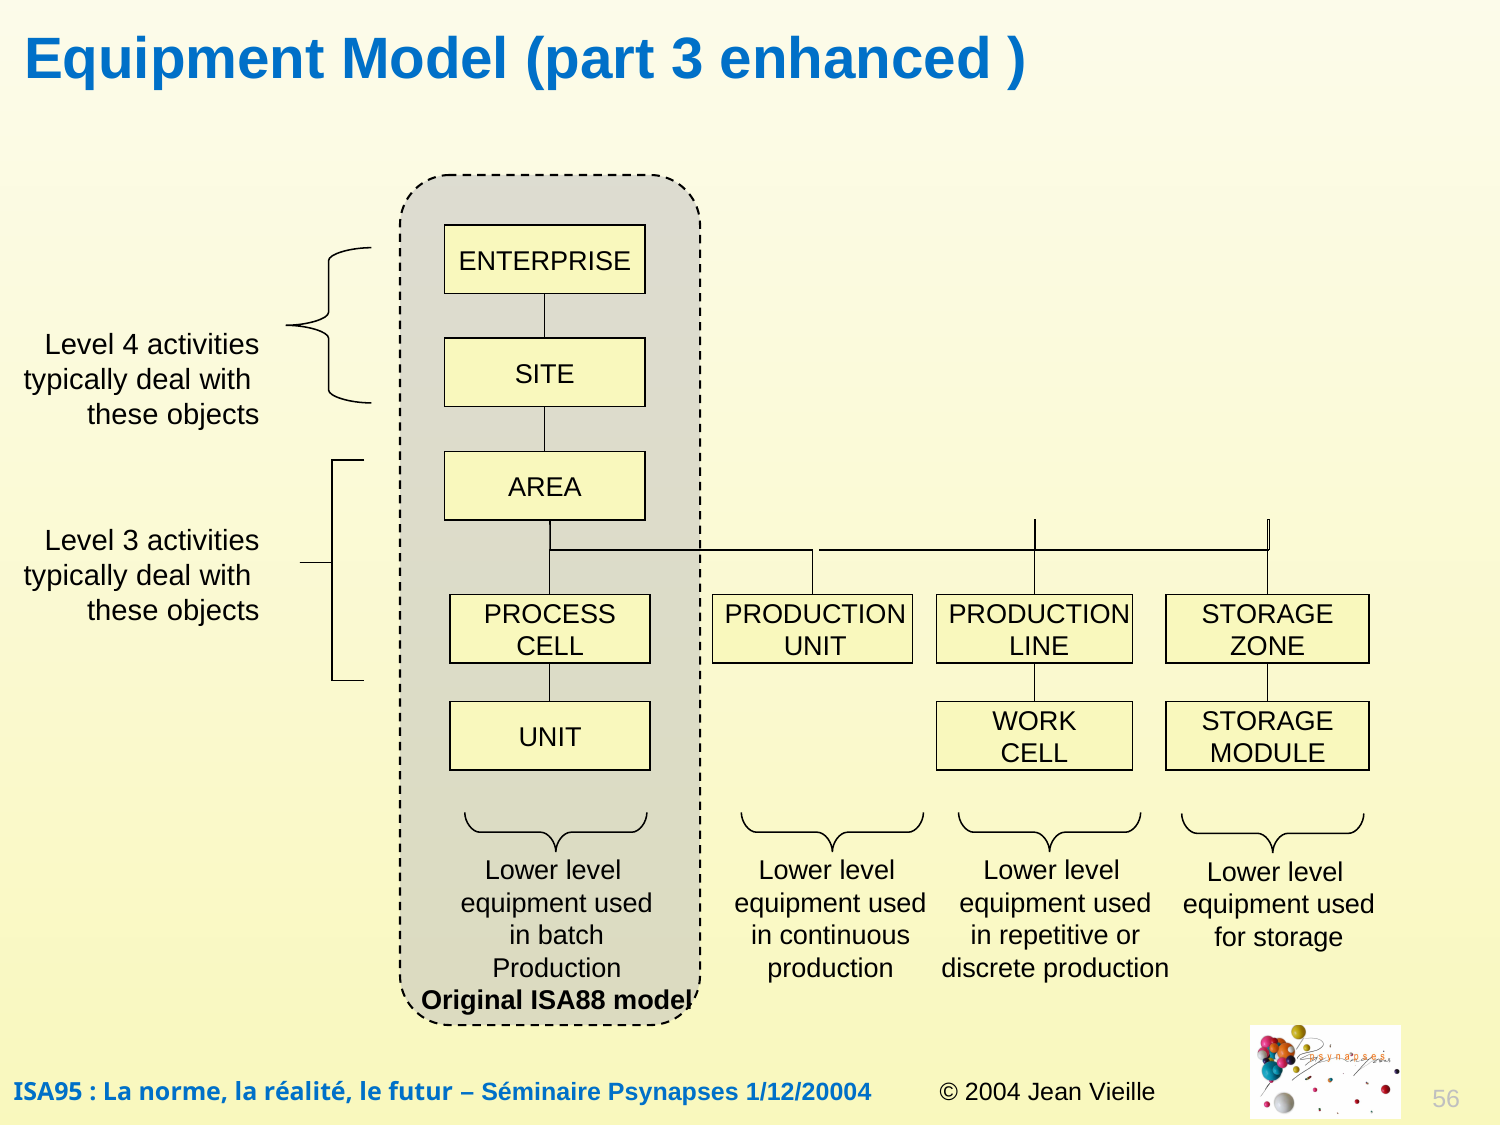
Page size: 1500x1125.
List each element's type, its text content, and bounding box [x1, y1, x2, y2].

text_box SITE [444, 338, 646, 407]
text_box AREA [444, 451, 646, 520]
text_box Level 4 activities typically deal with these objects [11, 319, 273, 437]
text_box WORK CELL [936, 701, 1133, 771]
text_box [432, 1022, 668, 1026]
title Equipment Model (part 3 enhanced ) [9, 12, 1476, 151]
text_box Level 3 activities typically deal with these objects [11, 515, 273, 633]
text_box ENTERPRISE [444, 224, 646, 294]
text_box Lower level equipment used in batch Production Original ISA88 model [408, 846, 705, 1022]
text_box PROCESS CELL [449, 594, 650, 664]
text_box Lower level equipment used for storage [1170, 848, 1388, 958]
text_box UNIT [449, 701, 650, 771]
picture [1250, 1025, 1401, 1119]
text_box PRODUCTION UNIT [712, 594, 913, 664]
text_box [399, 174, 701, 1003]
text_box Lower level equipment used in continuous production [722, 846, 939, 989]
text_box STORAGE MODULE [1166, 701, 1370, 771]
text_box PRODUCTION LINE [936, 594, 1133, 664]
text_box STORAGE ZONE [1166, 594, 1370, 664]
text_box Lower level equipment used in repetitive or discrete production [939, 846, 1182, 989]
